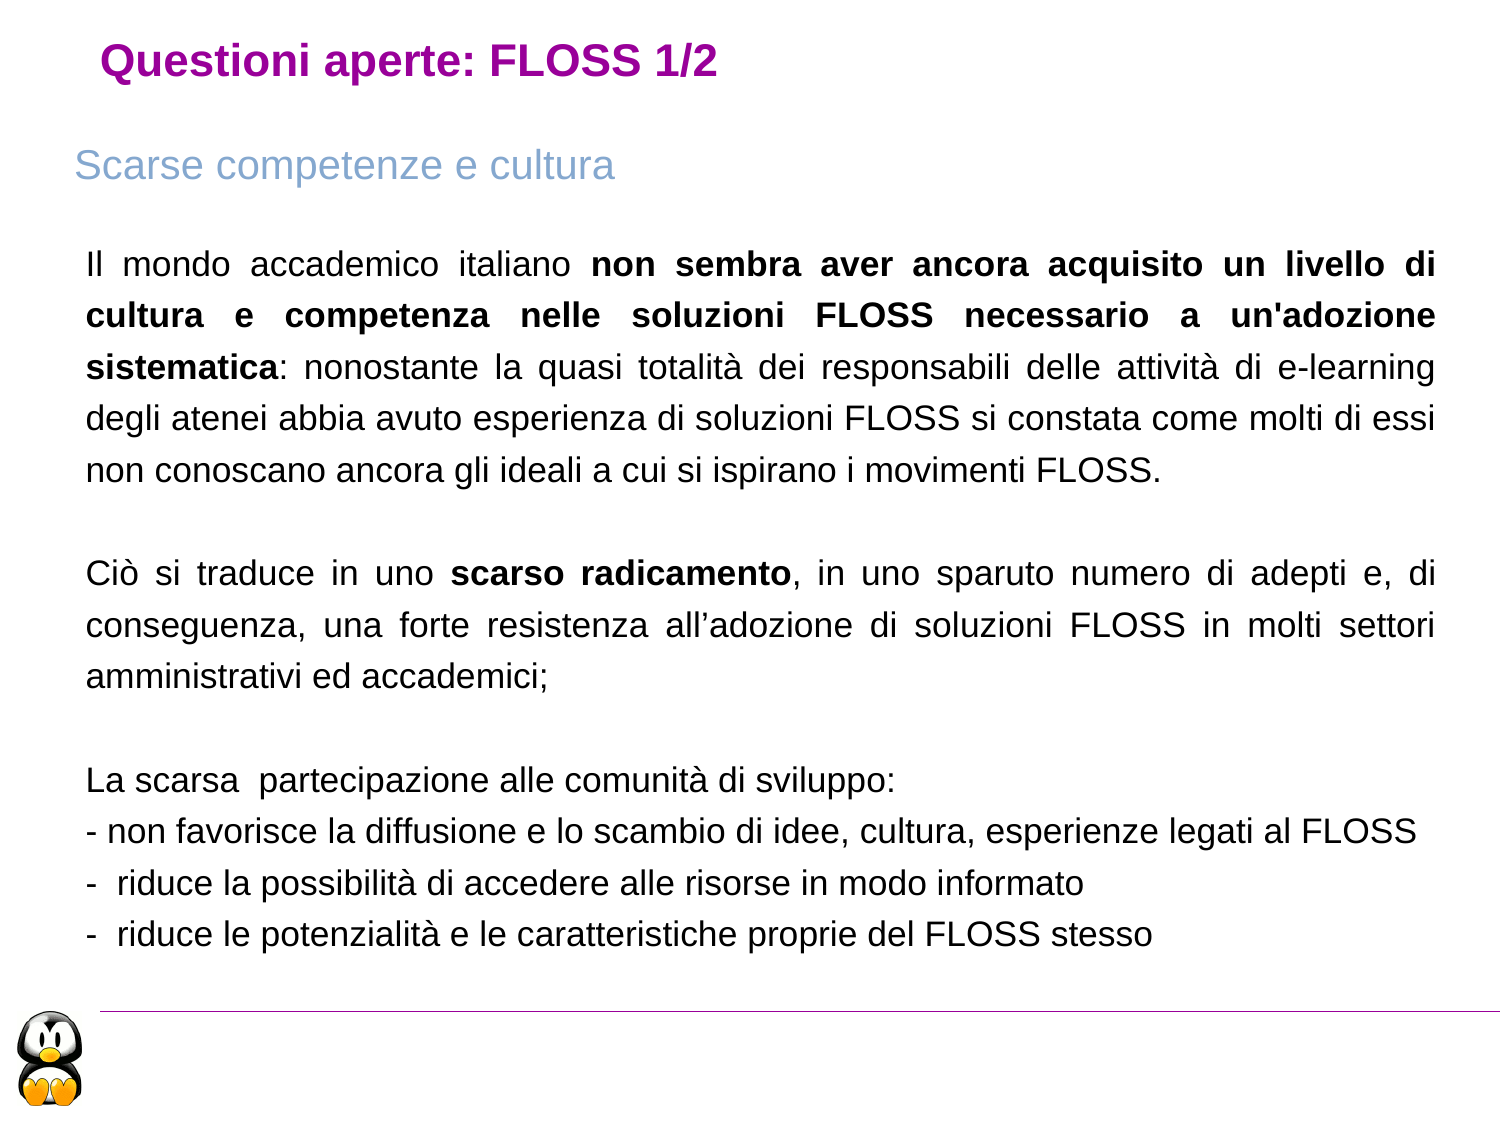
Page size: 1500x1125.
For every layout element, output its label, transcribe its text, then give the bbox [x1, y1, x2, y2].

text_box Scarse competenze e cultura [29, 134, 1471, 197]
text_box Questioni aperte: FLOSS 1/2 [99, 35, 1424, 149]
text_box Il mondo accademico italiano non sembra aver ancora acquisito un livello di cultura e competenza nelle soluzioni FLOSS necessario a un'adozione sistematica: nonostante la quasi totalità dei responsabili delle attività di e-learning degli atenei abbia avuto esperienza di soluzioni FLOSS si constata come molti di essi non conoscano ancora gli ideali a cui si ispirano i movimenti FLOSS. Ciò si traduce in uno scarso radicamento, in uno sparuto numero di adepti e, di conseguenza, una forte resistenza all’adozione di soluzioni FLOSS in molti settori amministrativi ed accademici; La scarsa partecipazione alle comunità di sviluppo: - non favorisce la diffusione e lo scambio di idee, cultura, esperienze legati al FLOSS - riduce la possibilità di accedere alle risorse in modo informato - riduce le potenzialità e le caratteristiche proprie del FLOSS stesso [70, 224, 1459, 954]
picture [17, 1011, 82, 1106]
